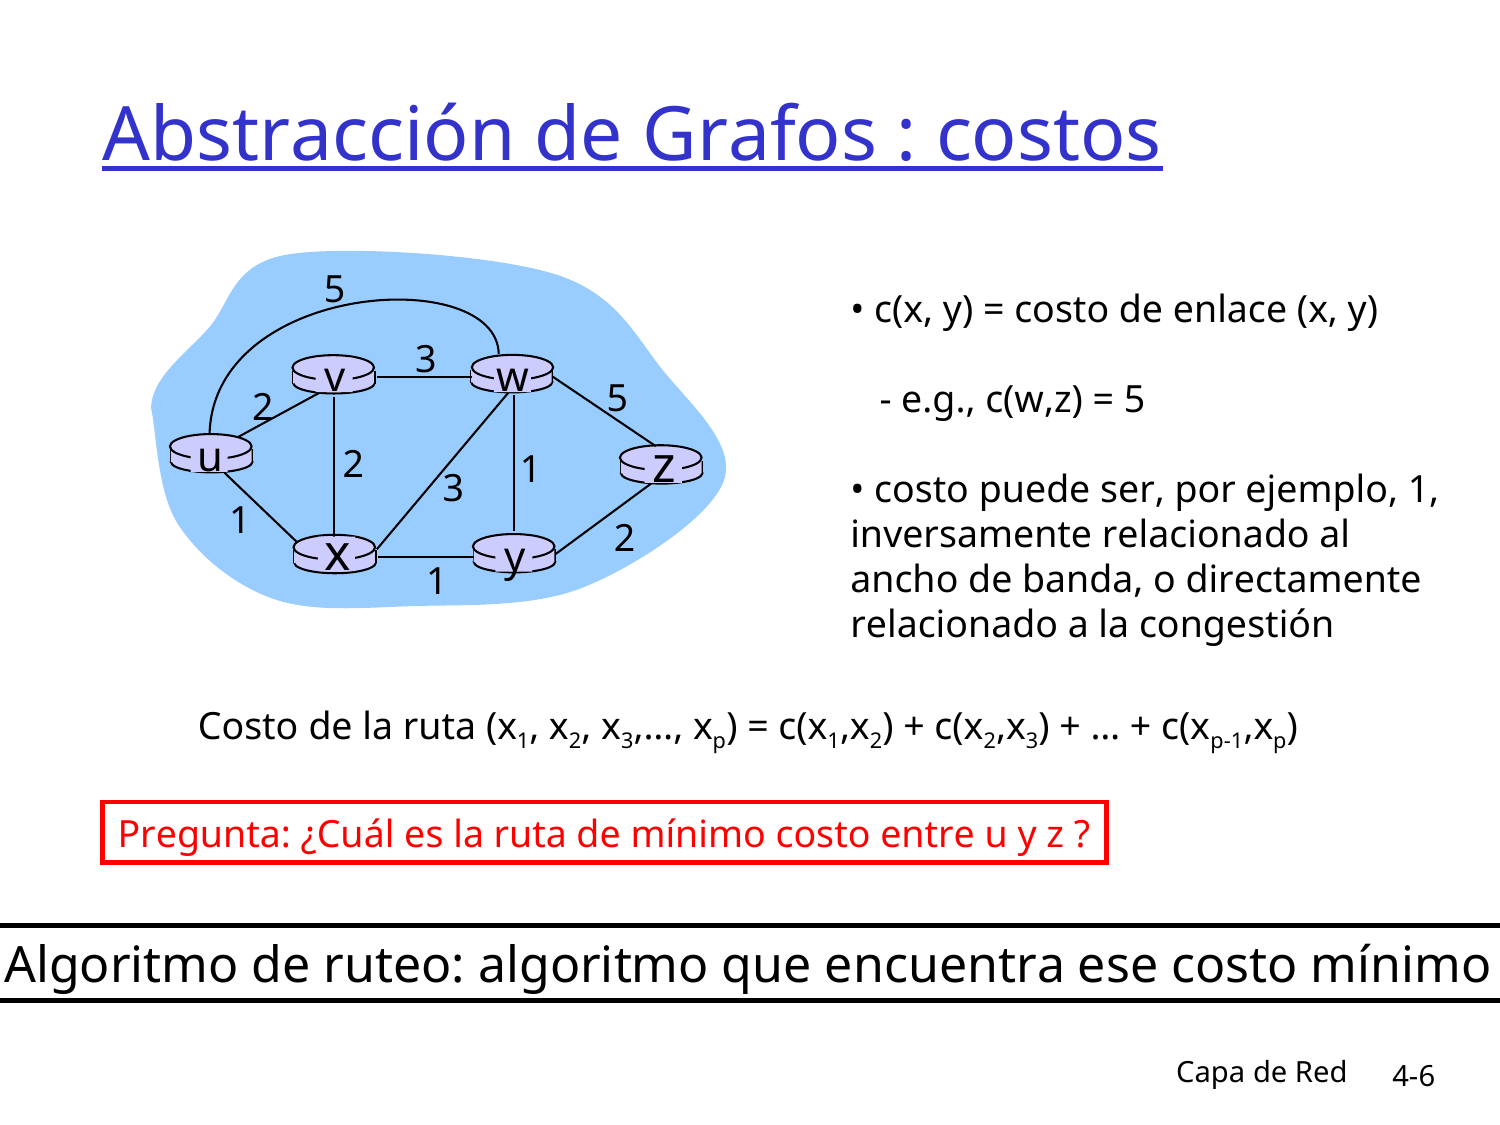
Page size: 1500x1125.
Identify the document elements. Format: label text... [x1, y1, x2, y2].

text_box [151, 250, 727, 609]
title Abstracción de Grafos : costos [87, 37, 1363, 225]
text_box 2 [327, 432, 380, 493]
text_box u [182, 421, 239, 488]
text_box w [482, 341, 545, 408]
text_box y [489, 521, 541, 588]
text_box Pregunta: ¿Cuál es la ruta de mínimo costo entre u y z ? [102, 802, 1107, 863]
text_box Algoritmo de ruteo: algoritmo que encuentra ese costo mínimo [0, 925, 1500, 1001]
text_box 1 [411, 548, 463, 610]
text_box 3 [400, 326, 452, 388]
text_box 2 [237, 375, 289, 436]
text_box 2 [598, 505, 651, 567]
text_box c(x, y) = costo de enlace (x, y) - e.g., c(w,z) = 5 costo puede ser, por ejemplo, 1, inversamente relacionado al ancho de banda, o directamente relacionado a la congestión [835, 277, 1475, 654]
text_box v [309, 341, 361, 408]
text_box Costo de la ruta (x1, x2, x3,…, xp) = c(x1,x2) + c(x2,x3) + … + c(xp-1,xp) [183, 694, 1333, 761]
text_box x [309, 512, 366, 589]
text_box 1 [214, 487, 266, 549]
text_box 5 [309, 257, 361, 318]
text_box 5 [591, 366, 644, 427]
text_box 3 [427, 456, 479, 518]
text_box 1 [505, 437, 557, 498]
text_box z [637, 424, 691, 501]
